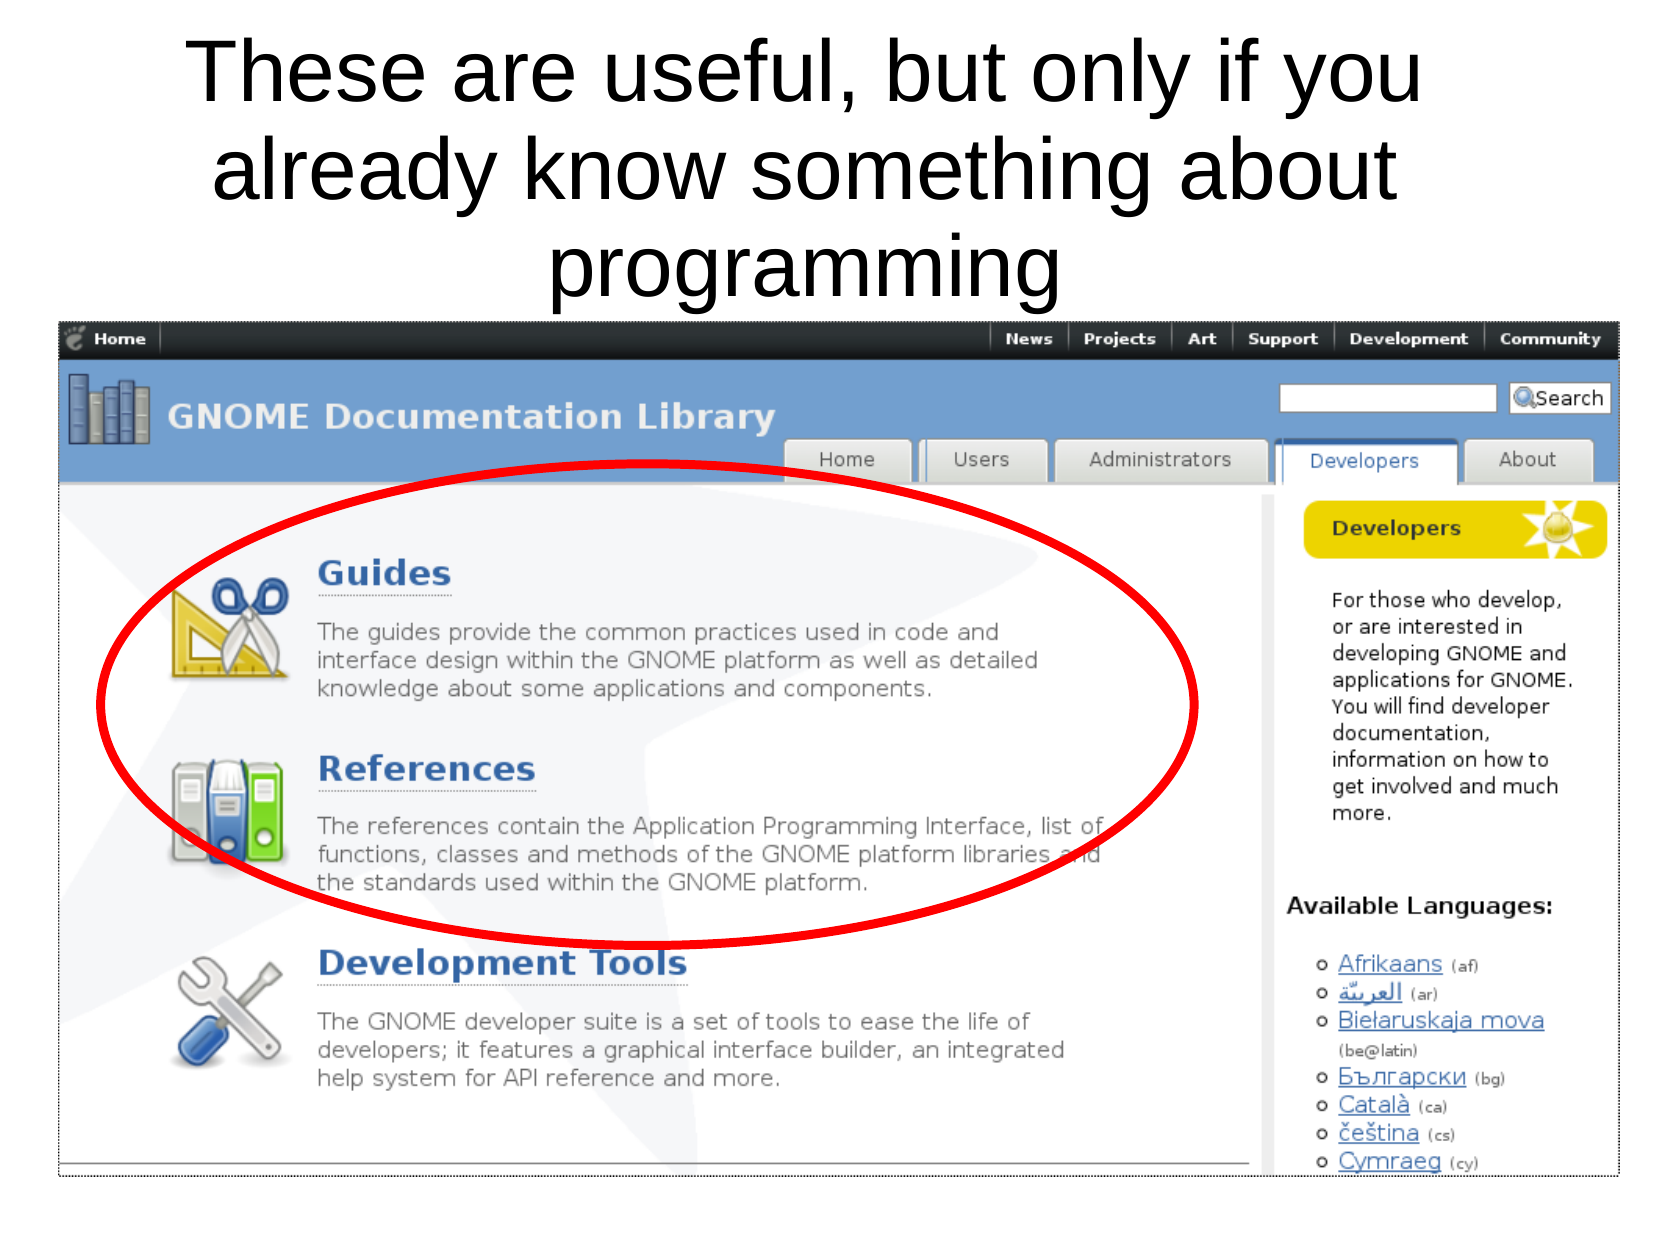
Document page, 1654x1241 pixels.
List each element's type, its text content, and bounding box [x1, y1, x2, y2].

text_box These are useful, but only if you already know something about programming [165, 10, 1563, 328]
picture [58, 321, 1620, 1177]
